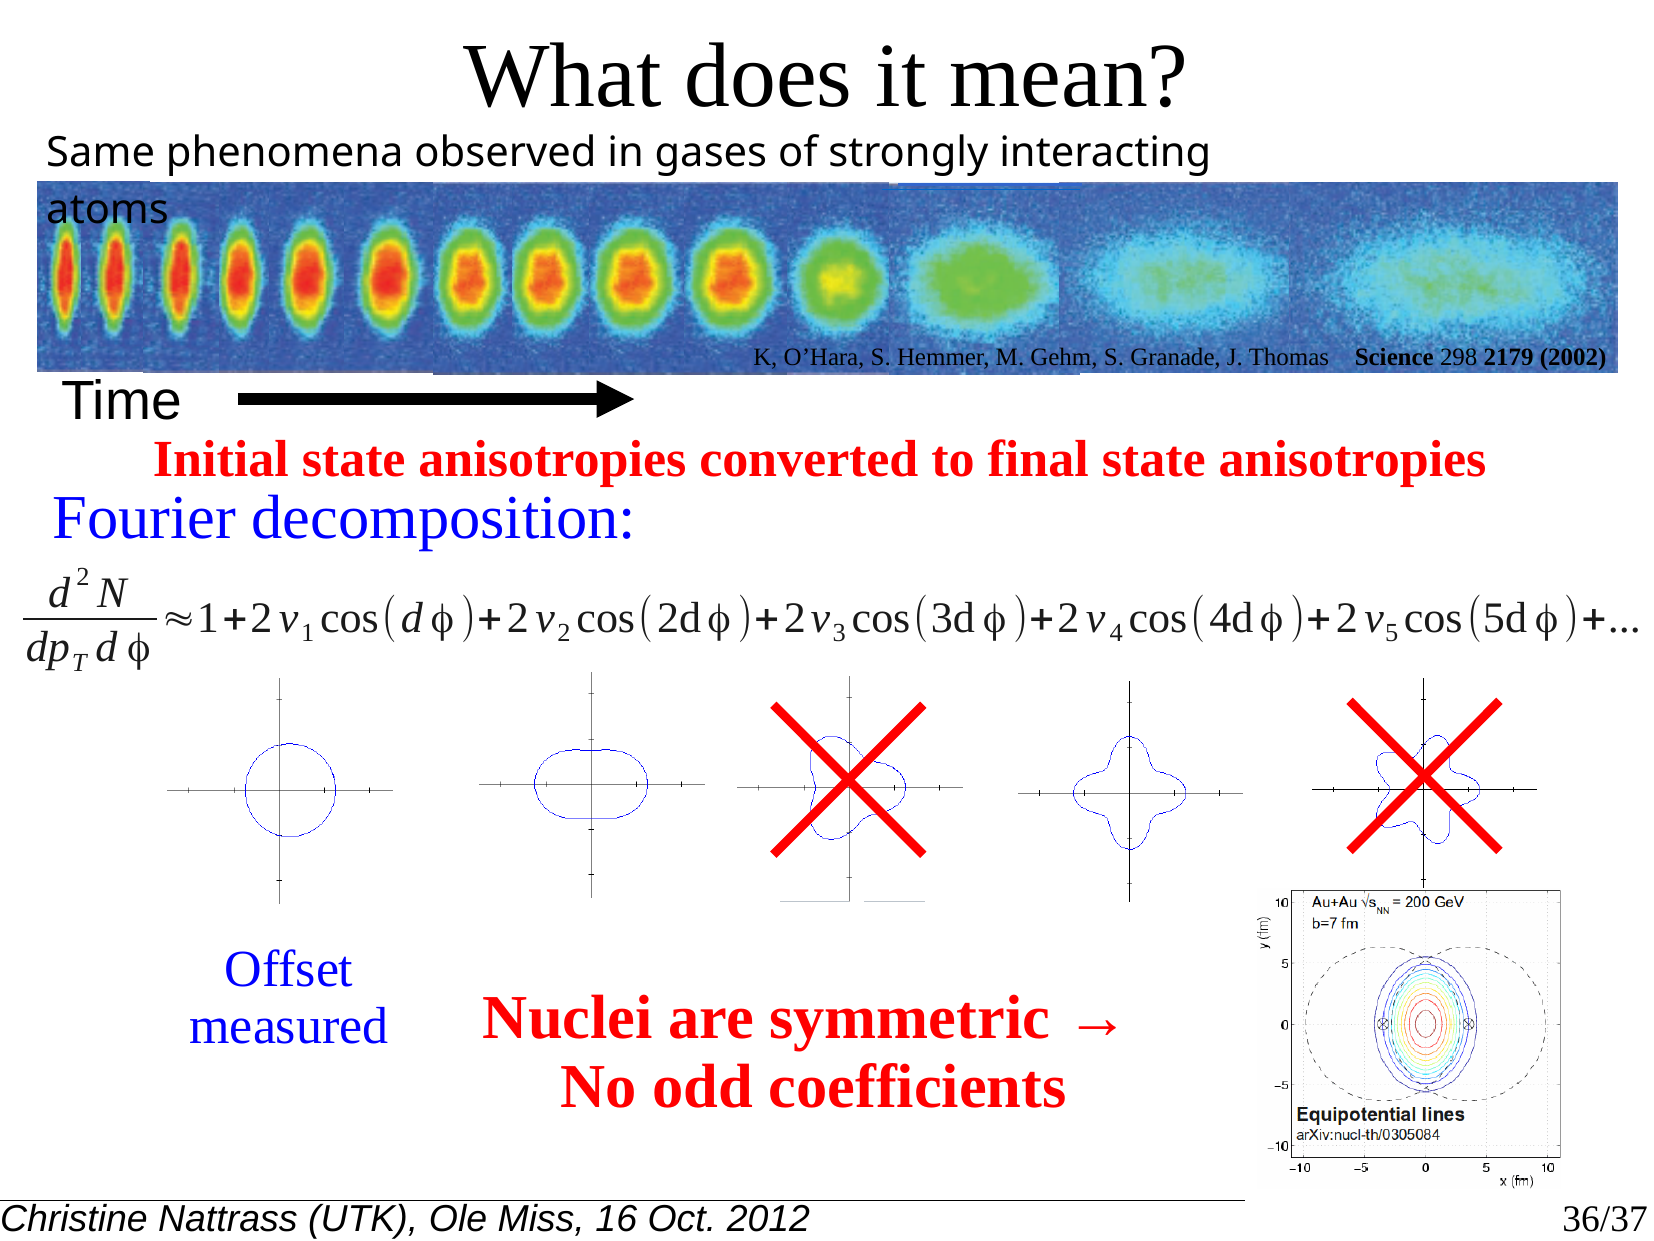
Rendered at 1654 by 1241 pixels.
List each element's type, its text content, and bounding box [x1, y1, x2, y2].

text_box Offset measured [157, 932, 421, 1063]
chart [14, 561, 1648, 678]
text_box Same phenomena observed in gases of strongly interacting atoms [31, 114, 1328, 246]
text_box Time [46, 356, 197, 439]
text_box Nuclei are symmetric → No odd coefficients [412, 975, 1200, 1129]
text_box Fourier decomposition: [37, 475, 900, 560]
picture [1257, 678, 1561, 1189]
picture [167, 678, 393, 904]
text_box K, O’Hara, S. Hemmer, M. Gehm, S. Granade, J. Thomas Science 298 2179 (2002) [594, 332, 1628, 379]
picture [737, 678, 963, 902]
picture [479, 678, 705, 898]
picture [37, 182, 1618, 375]
title What does it mean? [82, 19, 1571, 131]
text_box Initial state anisotropies converted to final state anisotropies [138, 422, 1563, 496]
picture [1018, 681, 1243, 902]
